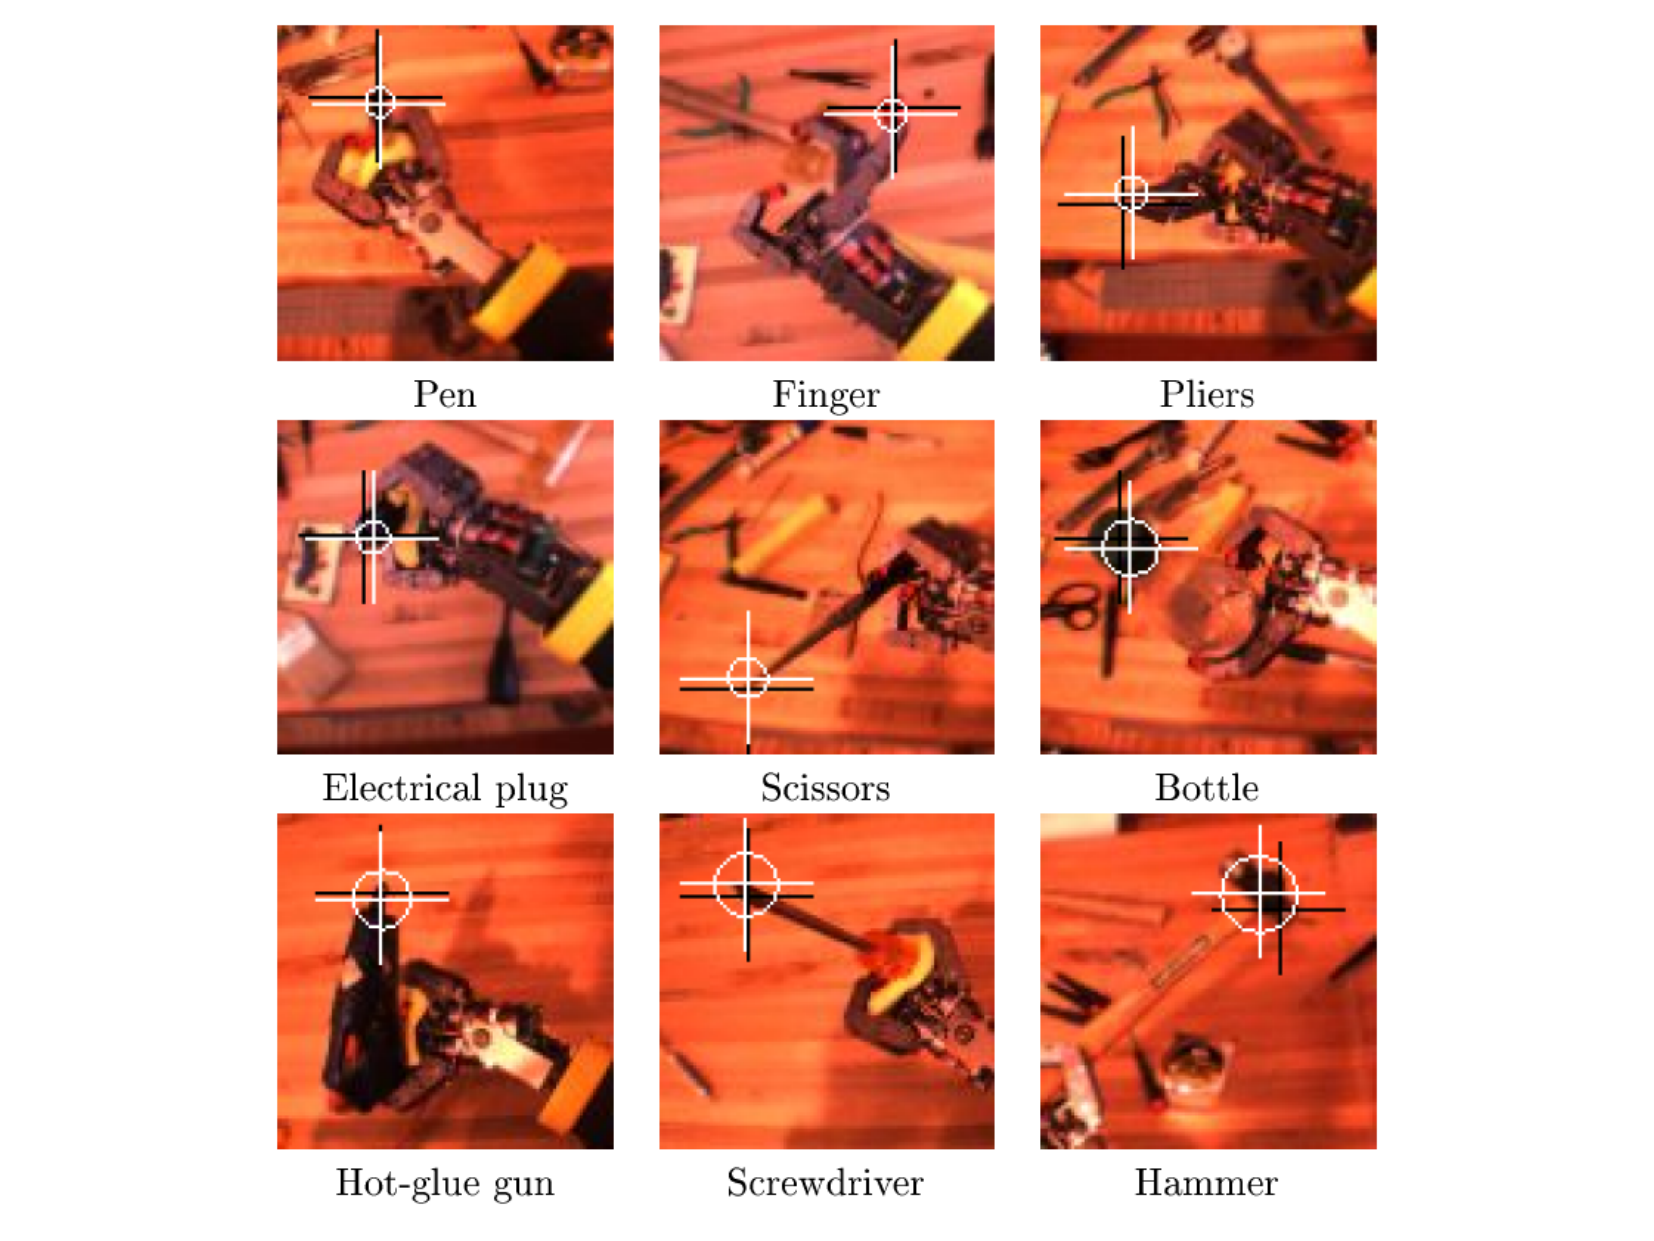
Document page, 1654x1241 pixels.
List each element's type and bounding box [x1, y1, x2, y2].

picture [273, 21, 1383, 1207]
